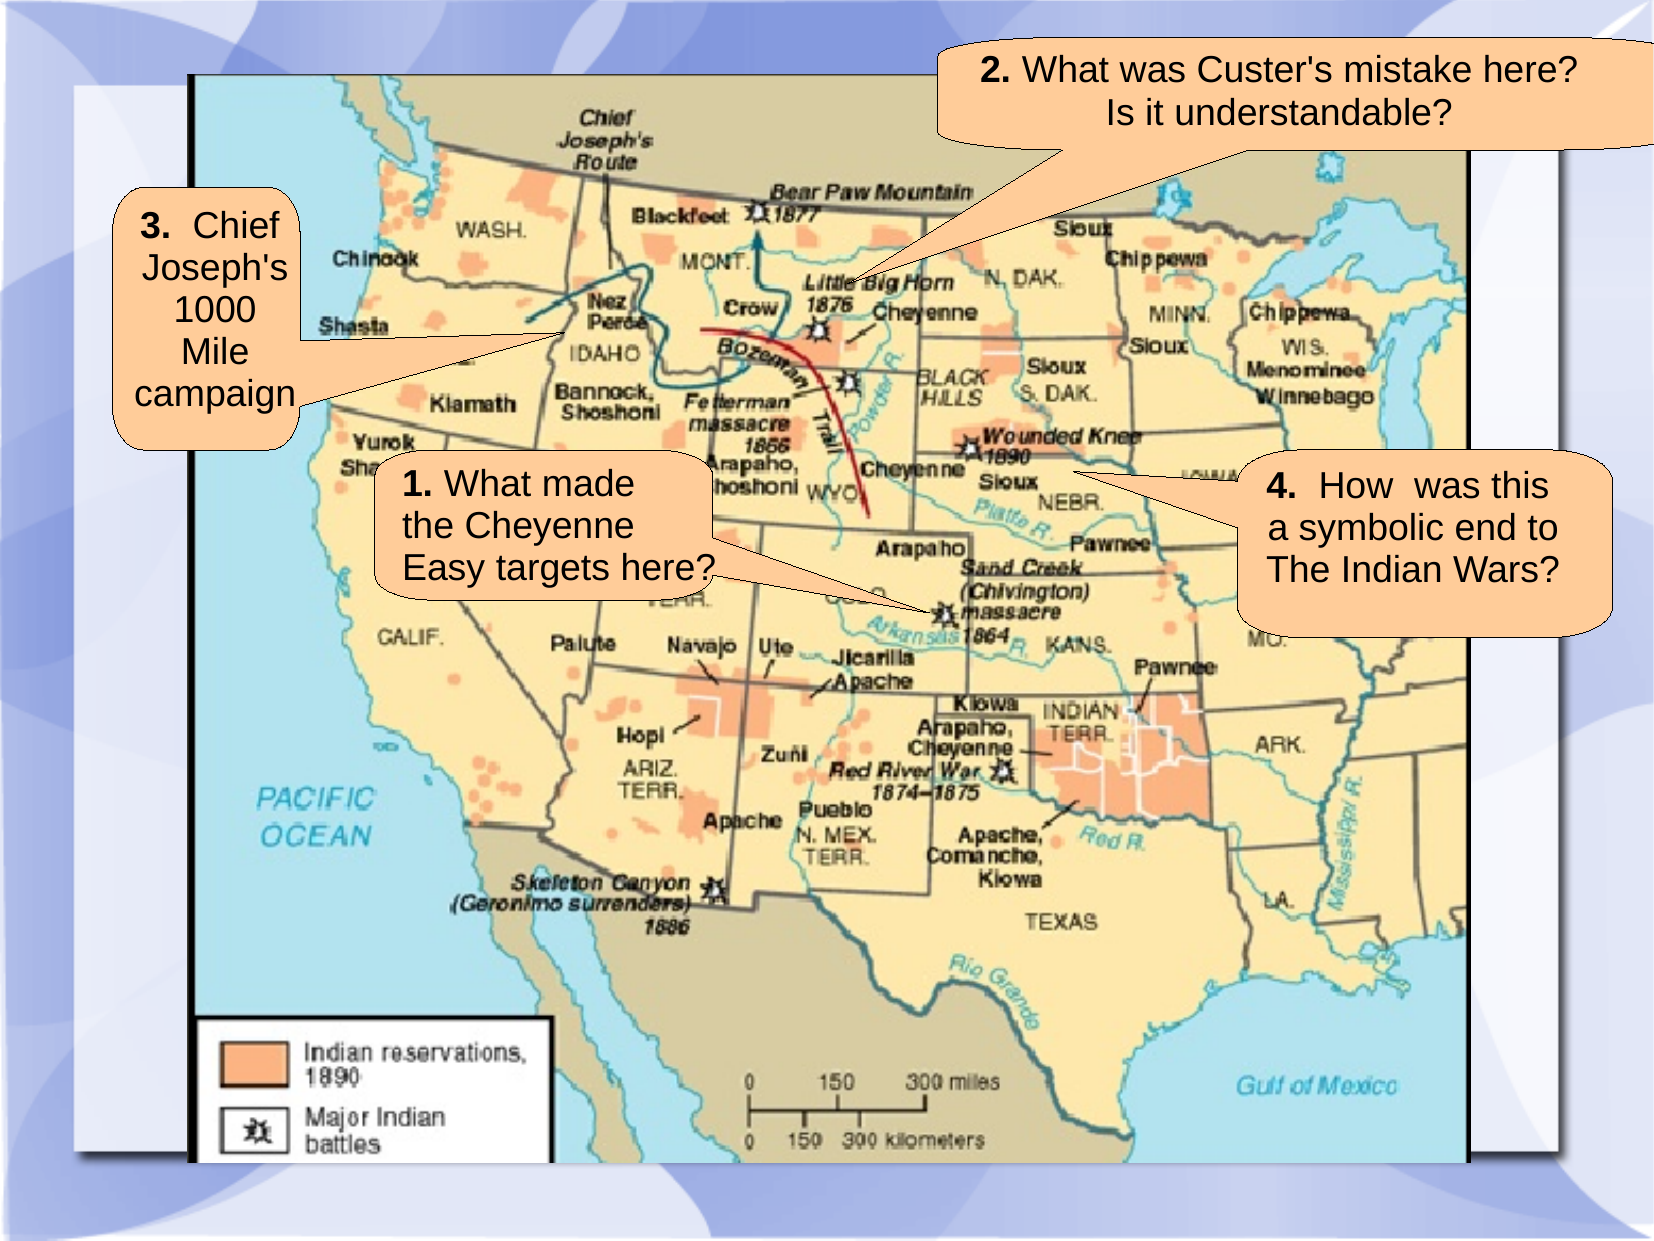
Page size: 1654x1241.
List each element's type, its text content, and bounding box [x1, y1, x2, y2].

text_box 4. How was this a symbolic end to The Indian Wars? [1073, 449, 1613, 638]
text_box 1. What made the Cheyenne Easy targets here? [374, 450, 930, 613]
text_box 2. What was Custer's mistake here? Is it understandable? [847, 37, 1654, 284]
picture [0, 0, 1654, 1241]
text_box 3. Chief Joseph's 1000 Mile campaign [112, 187, 565, 451]
